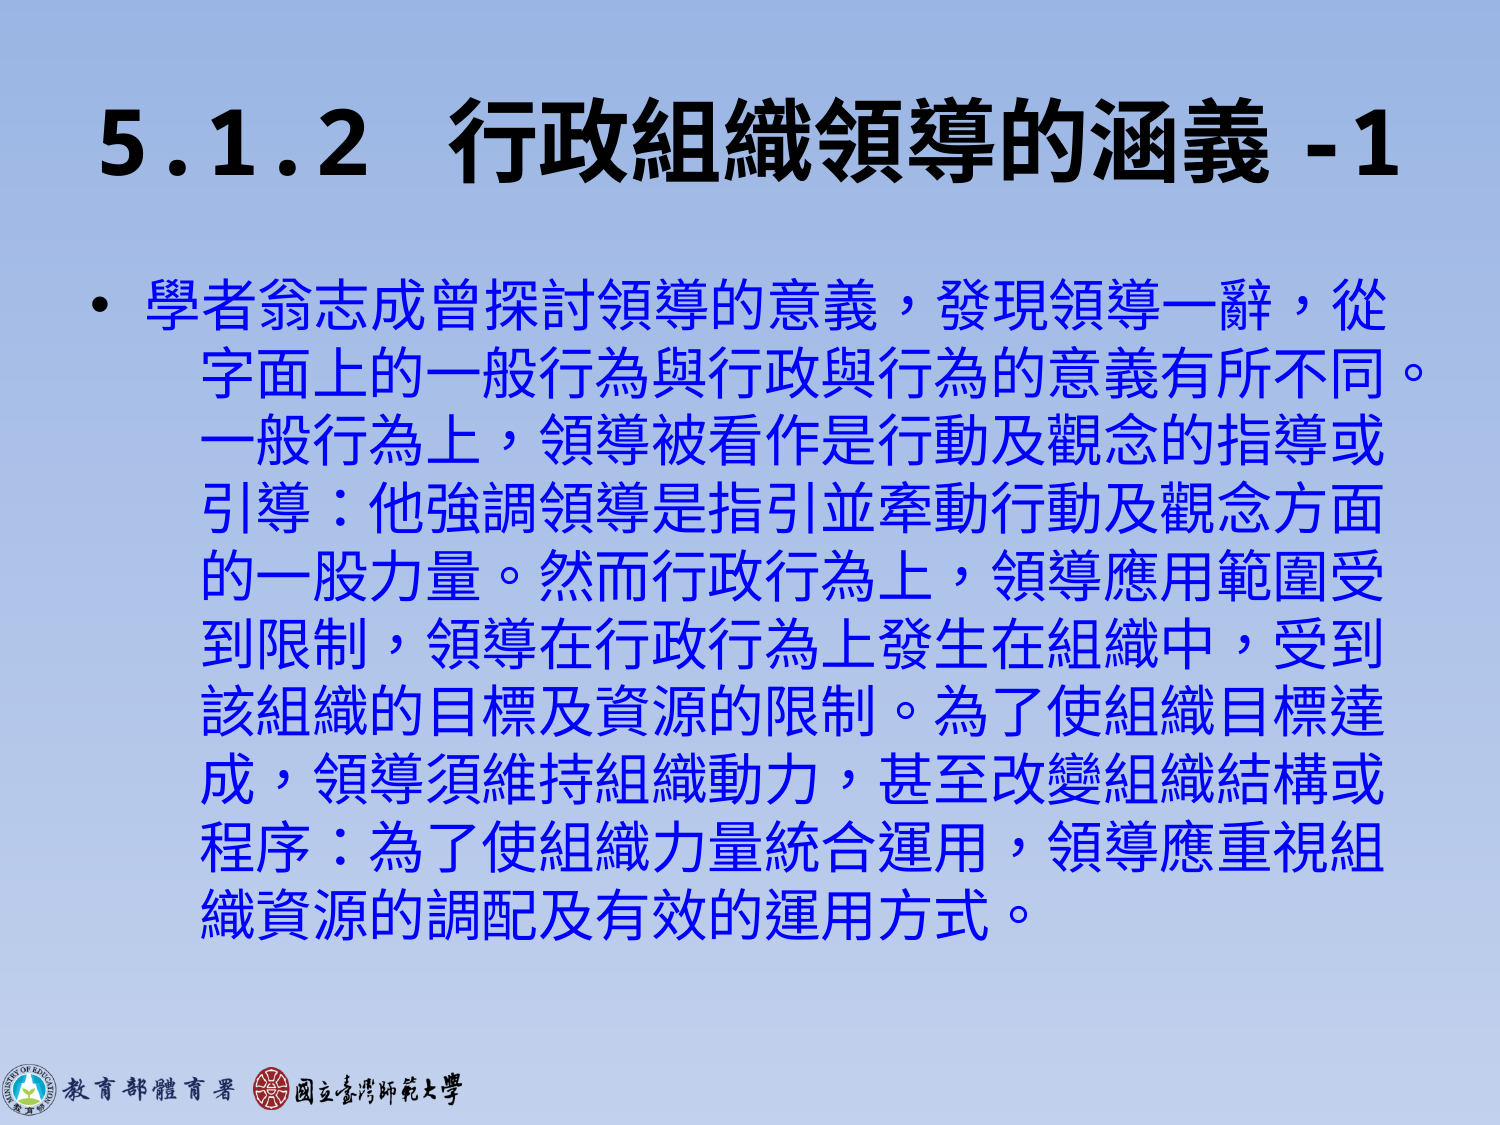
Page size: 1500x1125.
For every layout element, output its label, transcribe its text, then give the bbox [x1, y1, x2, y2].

title 5.1.2 行政組織領導的涵義-1 [75, 45, 1426, 233]
list 學者翁志成曾探討領導的意義，發現領導一辭，從字面上的一般行為與行政與行為的意義有所不同。一般行為上，領導被看作是行動及觀念的指導或引導：他強調領導是指引並牽動行動及觀念方面的一股力量。然而行政行為上，領導應用範圍受到限制，領導在行政行為上發生在組織中，受到該組織的目標及資源的限制。為了使組織目標達成，領導須維持組織動力，甚至改變組織結構或程序：為了使組織力量統合運用，領導應重視組織資源的調配及有效的運用方式。 [75, 262, 1426, 1005]
